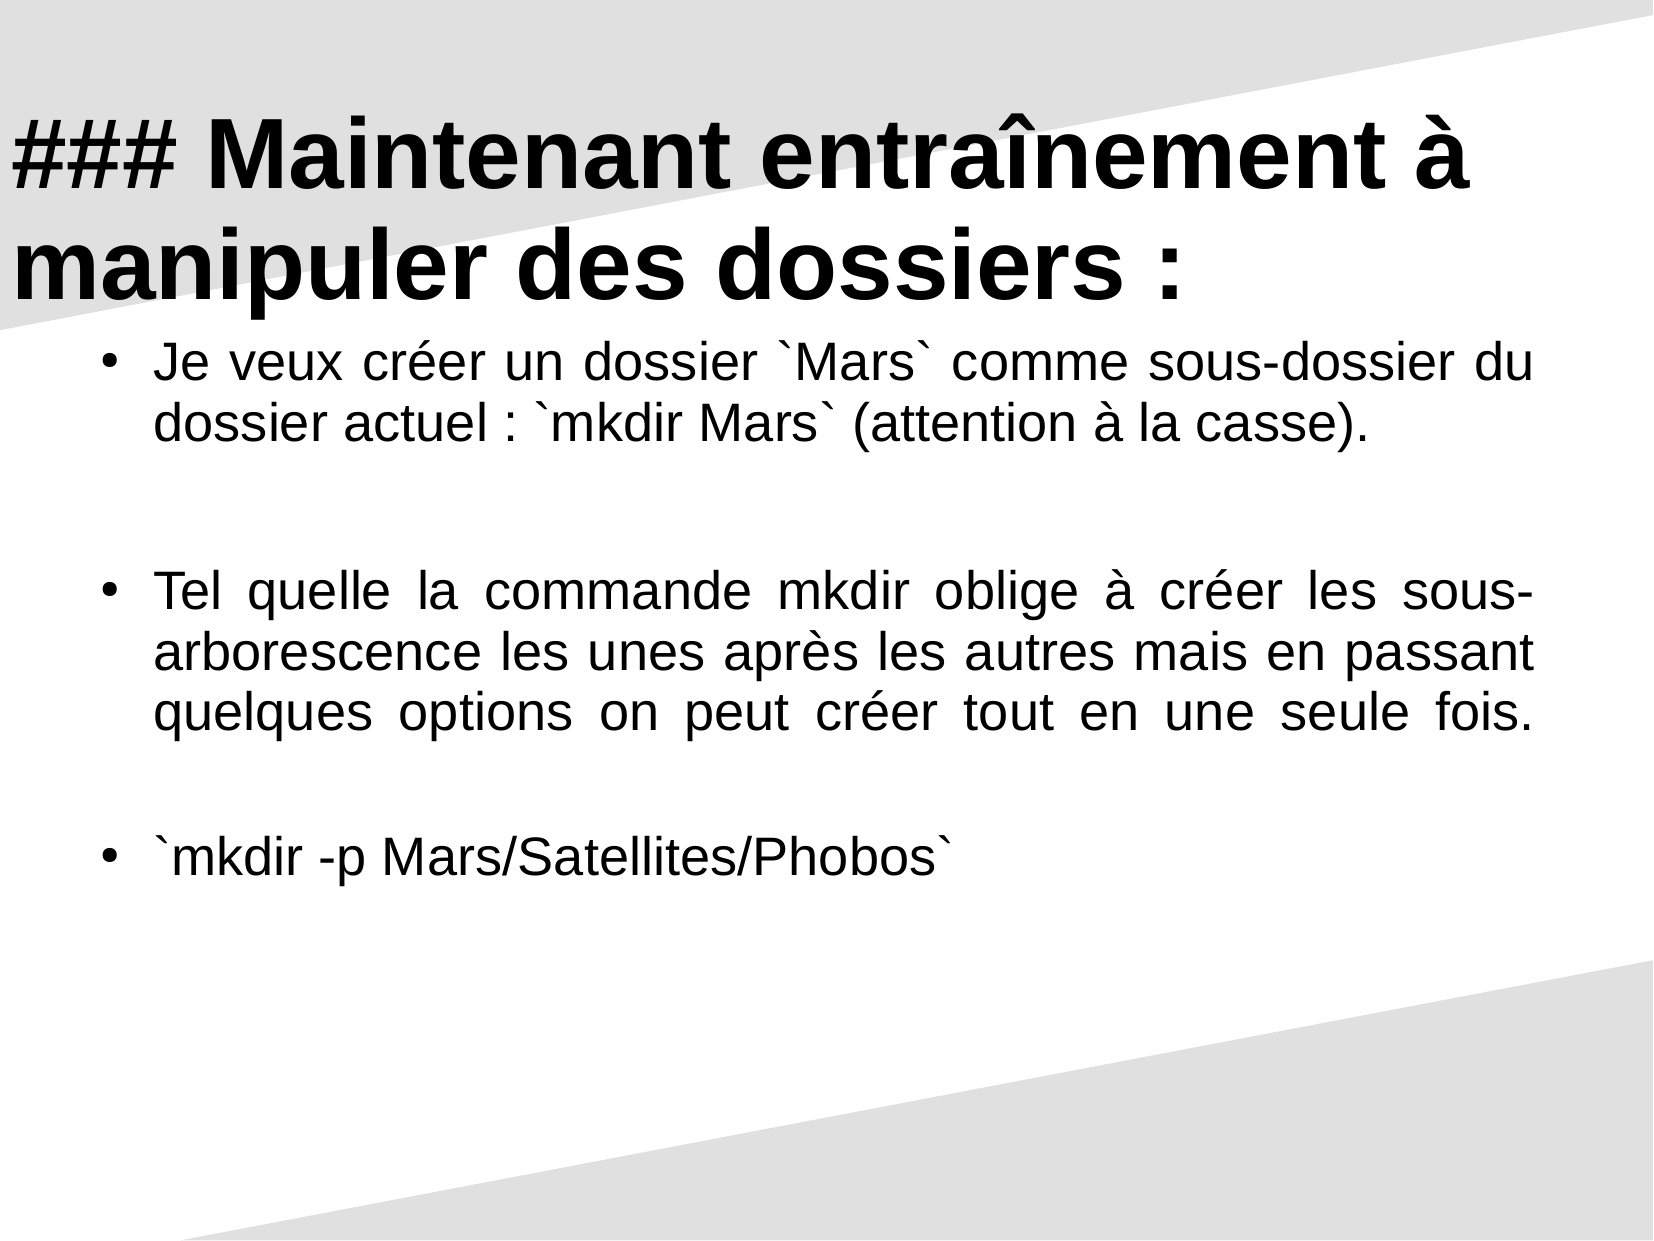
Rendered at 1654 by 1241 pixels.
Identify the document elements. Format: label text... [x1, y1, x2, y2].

list Je veux créer un dossier `Mars` comme sous-dossier du dossier actuel : `mkdir Mars` (attention à la casse). Tel quelle la commande mkdir oblige à créer les sous-arborescence les unes après les autres mais en passant quelques options on peut créer tout en une seule fois. `mkdir -p Mars/Satellites/Phobos` [82, 331, 1538, 1052]
title ### Maintenant entraînement à manipuler des dossiers : [11, 97, 1499, 322]
